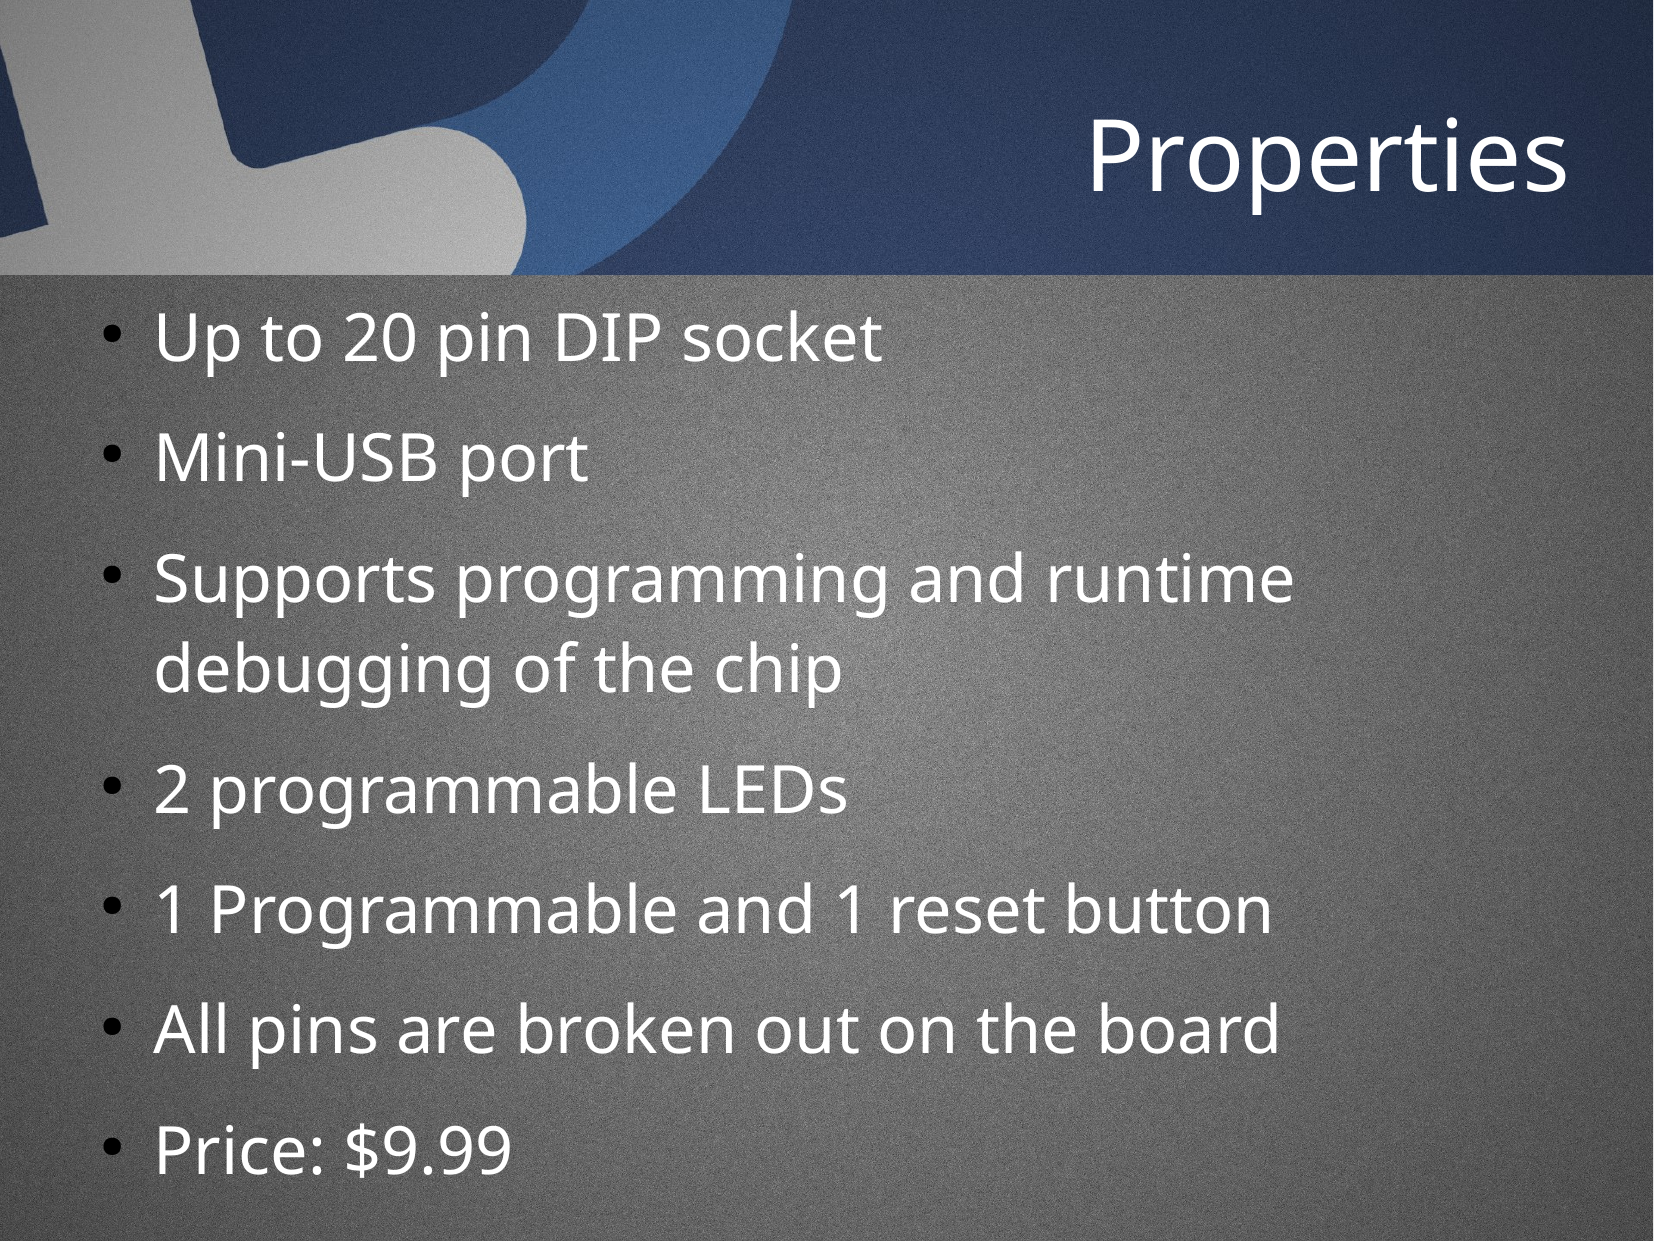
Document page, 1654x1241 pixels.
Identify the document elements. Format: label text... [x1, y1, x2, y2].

picture [0, 0, 1654, 1241]
title Properties [82, 49, 1571, 257]
list Up to 20 pin DIP socket Mini-USB port Supports programming and runtime debugging of the chip 2 programmable LEDs 1 Programmable and 1 reset button All pins are broken out on the board Price: $9.99 [82, 290, 1571, 1109]
